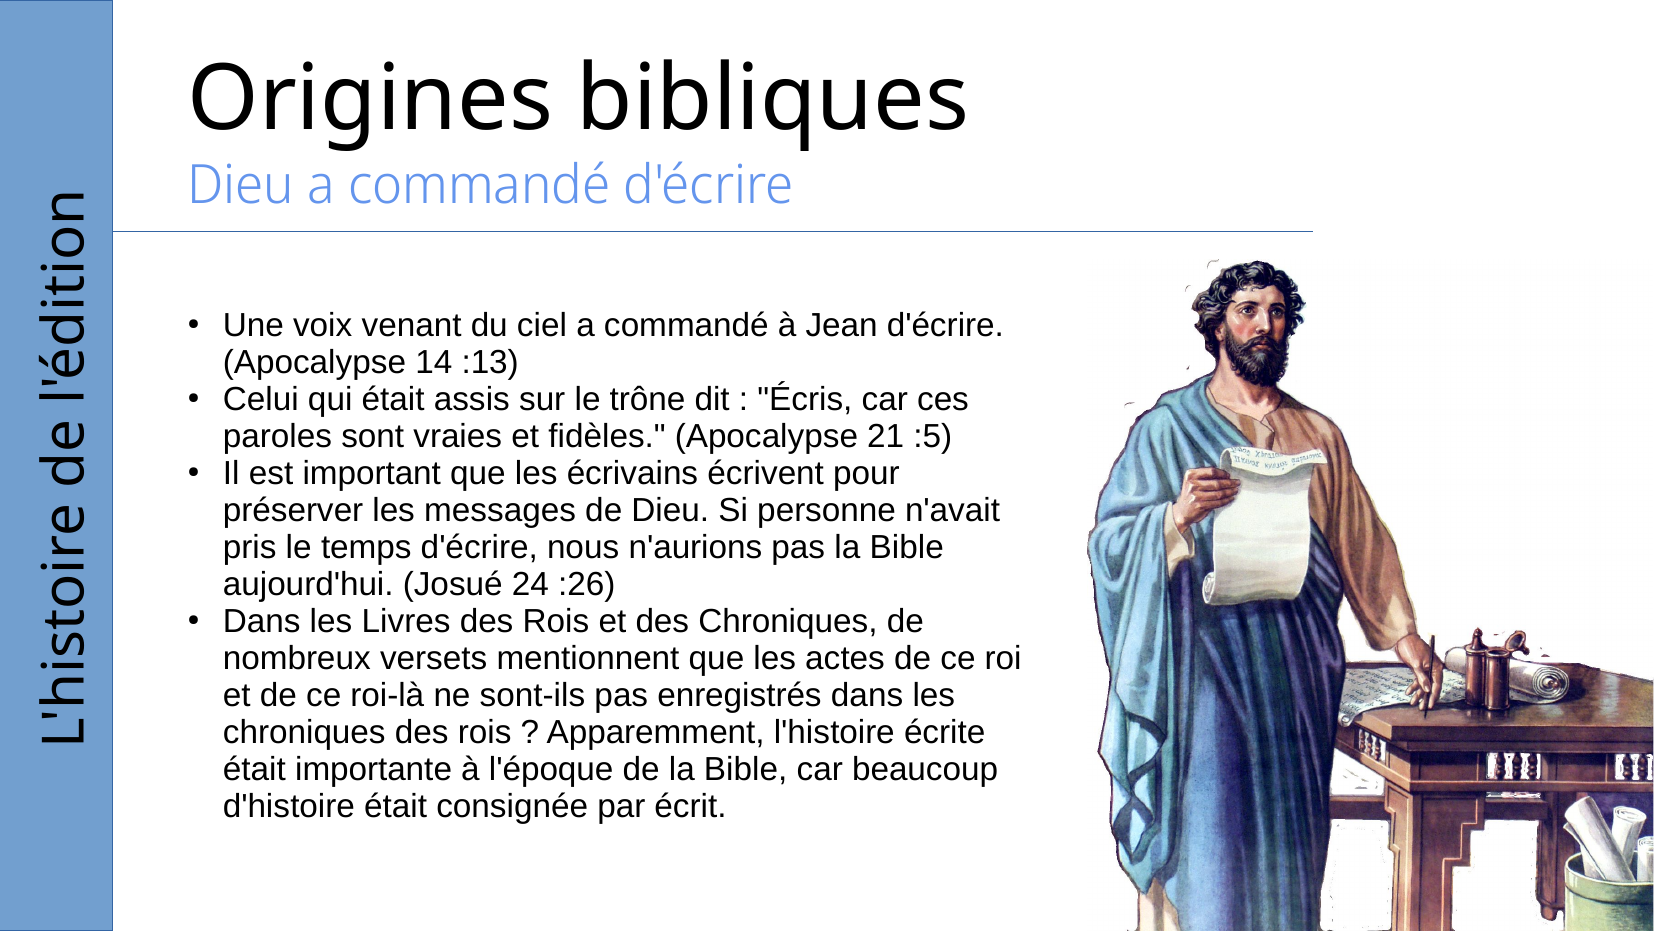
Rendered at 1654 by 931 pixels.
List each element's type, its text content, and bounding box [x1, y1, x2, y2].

text_box [0, 0, 113, 931]
text_box L'histoire de l'édition [13, 37, 105, 901]
title Dieu a commandé d'écrire [187, 125, 1571, 239]
subtitle Une voix venant du ciel a commandé à Jean d'écrire. (Apocalypse 14 :13) Celui qui était assis sur le trône dit : "Écris, car ces paroles sont vraies et fidèles." (Apocalypse 21 :5) Il est important que les écrivains écrivent pour préserver les messages de Dieu. Si personne n'avait pris le temps d'écrire, nous n'aurions pas la Bible aujourd'hui. (Josué 24 :26) Dans les Livres des Rois et des Chroniques, de nombreux versets mentionnent que les actes de ce roi et de ce roi-là ne sont-ils pas enregistrés dans les chroniques des rois ? Apparemment, l'histoire écrite était importante à l'époque de la Bible, car beaucoup d'histoire était consignée par écrit. [187, 306, 1051, 853]
title Origines bibliques [187, 33, 1571, 125]
picture [1087, 259, 1654, 931]
